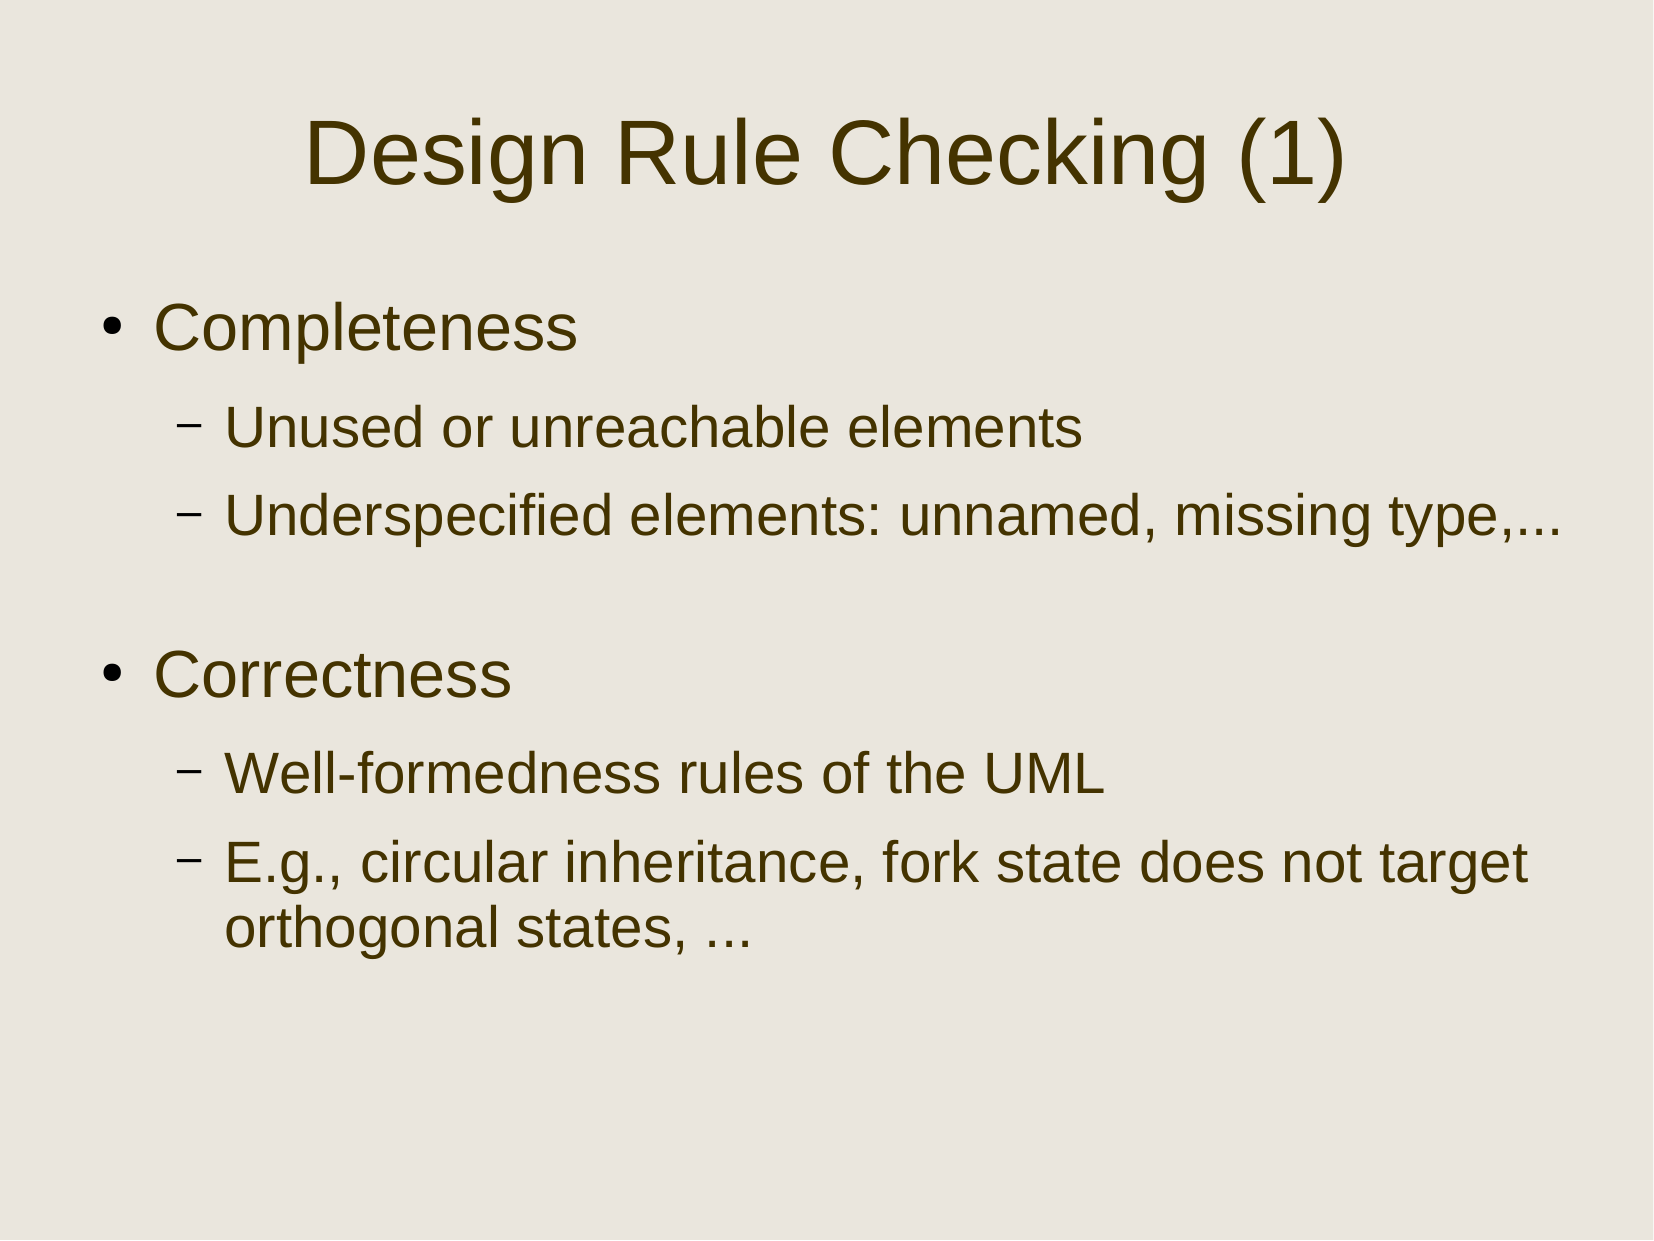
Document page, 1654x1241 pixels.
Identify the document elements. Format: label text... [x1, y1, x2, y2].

list Completeness Unused or unreachable elements Underspecified elements: unnamed, missing type,... Correctness Well-formedness rules of the UML E.g., circular inheritance, fork state does not target orthogonal states, ... [82, 290, 1571, 1109]
title Design Rule Checking (1) [82, 49, 1571, 257]
